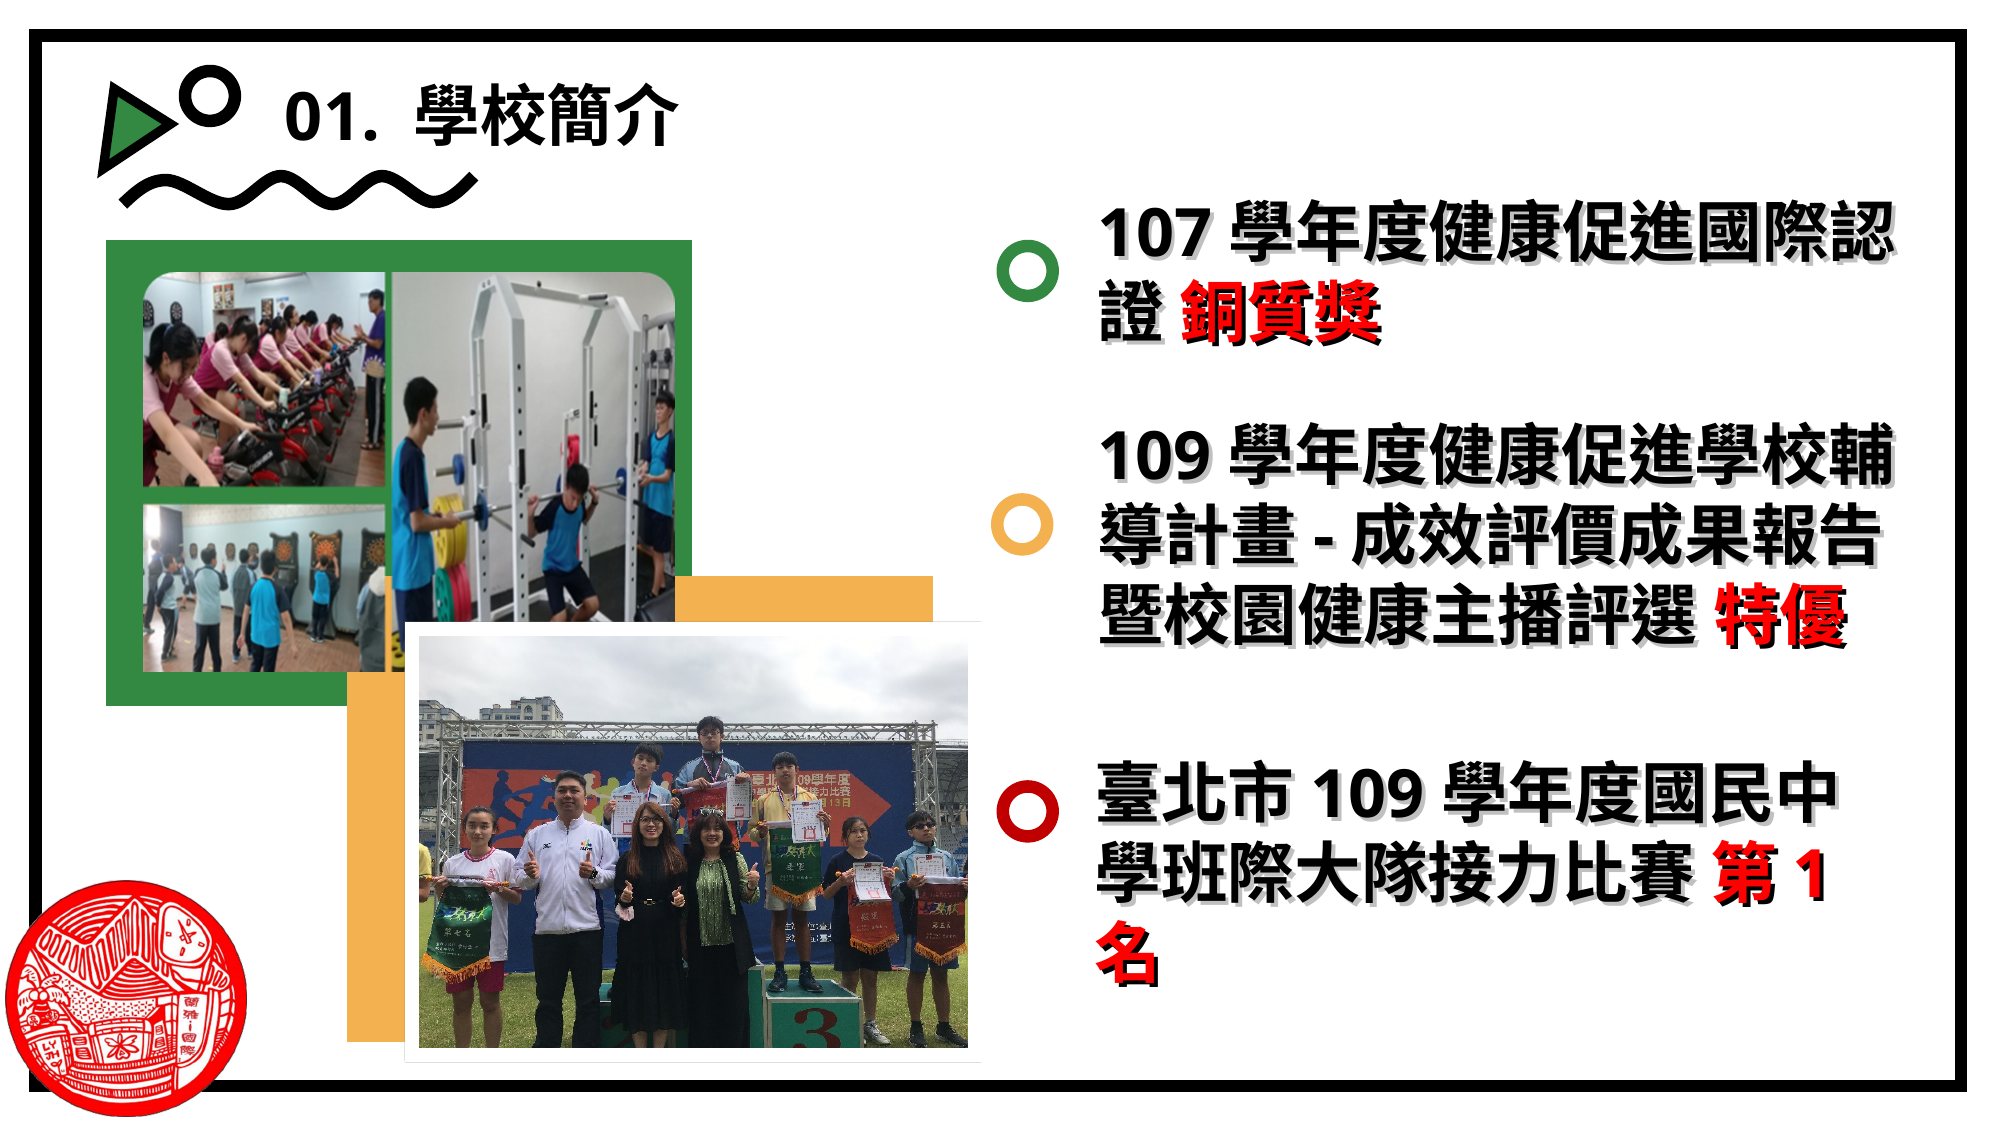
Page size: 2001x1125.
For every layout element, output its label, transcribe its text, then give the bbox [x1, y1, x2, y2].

text_box [106, 240, 933, 1042]
picture [419, 636, 968, 1048]
text_box 01. 學校簡介 [269, 65, 795, 243]
text_box 107學年度健康促進國際認證 銅質獎 [1082, 182, 1929, 360]
picture [5, 880, 247, 1117]
text_box [103, 88, 171, 169]
text_box 109學年度健康促進學校輔導計畫-成效評價成果報告暨校園健康主播評選 特優 [1082, 405, 1929, 663]
text_box 臺北市109學年度國民中學班際大隊接力比賽 第1名 [1079, 743, 1904, 921]
picture [143, 272, 675, 672]
